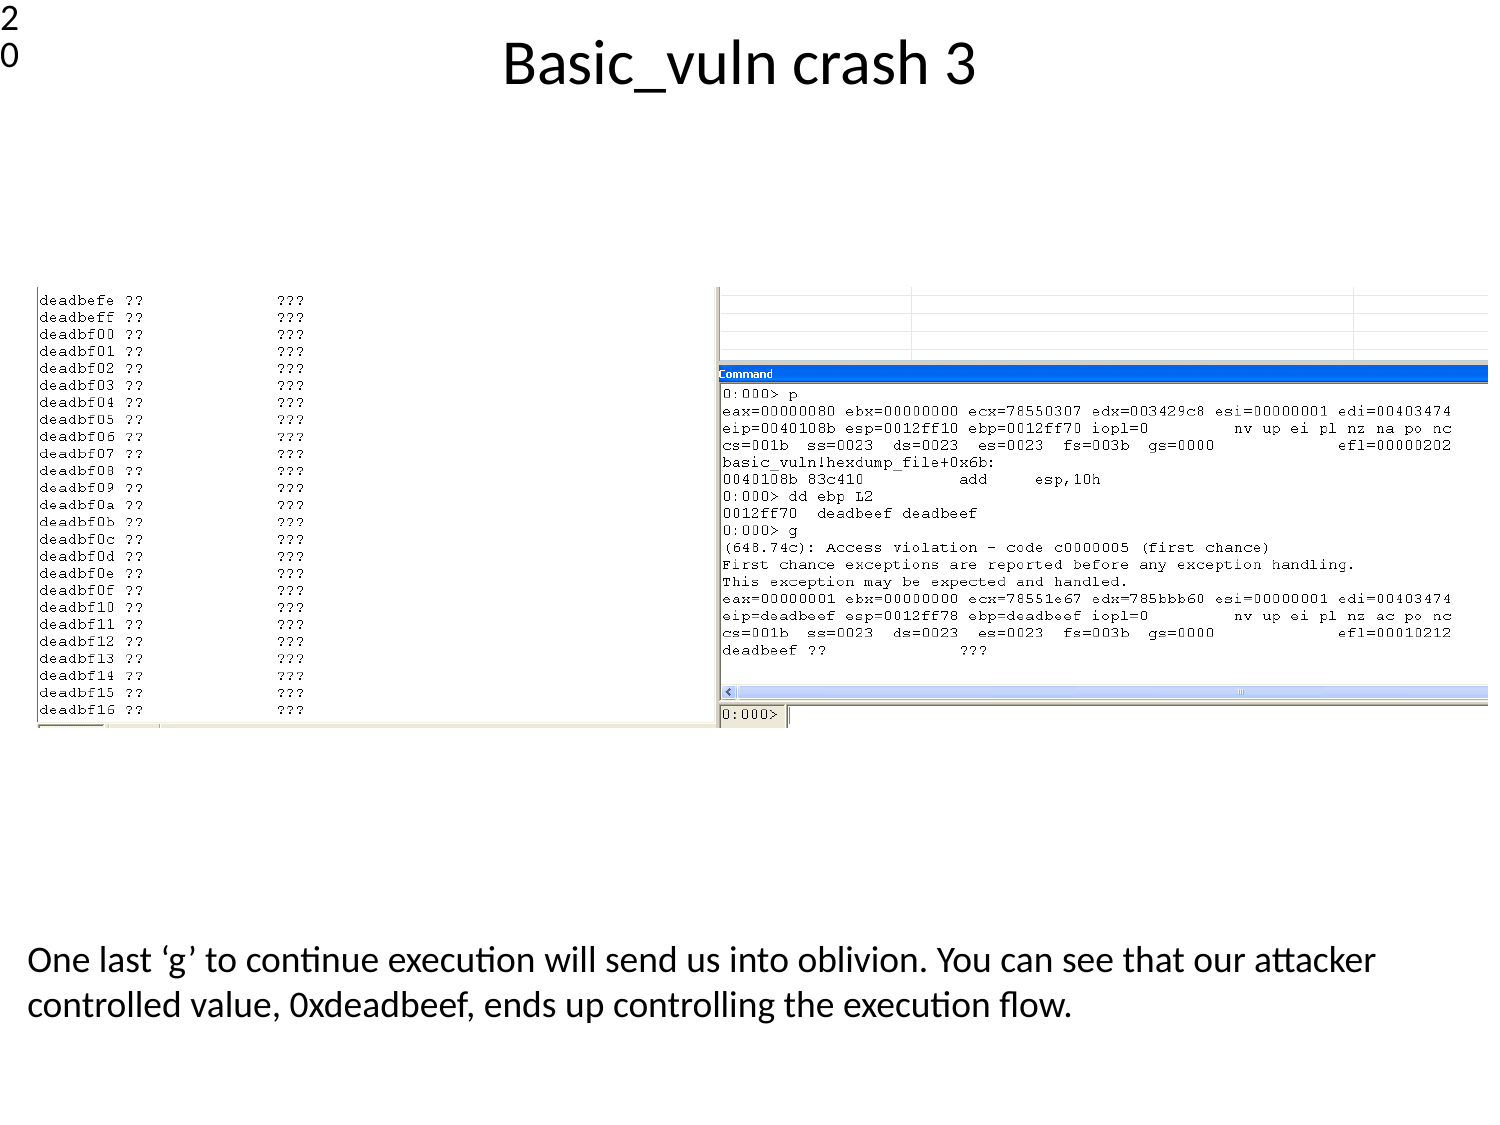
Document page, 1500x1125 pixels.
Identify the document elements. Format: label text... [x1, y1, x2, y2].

title Basic_vuln crash 3 [65, 12, 1416, 105]
text_box One last ‘g’ to continue execution will send us into oblivion. You can see that our attacker controlled value, 0xdeadbeef, ends up controlling the execution flow. [12, 928, 1450, 1033]
picture [37, 287, 1488, 728]
